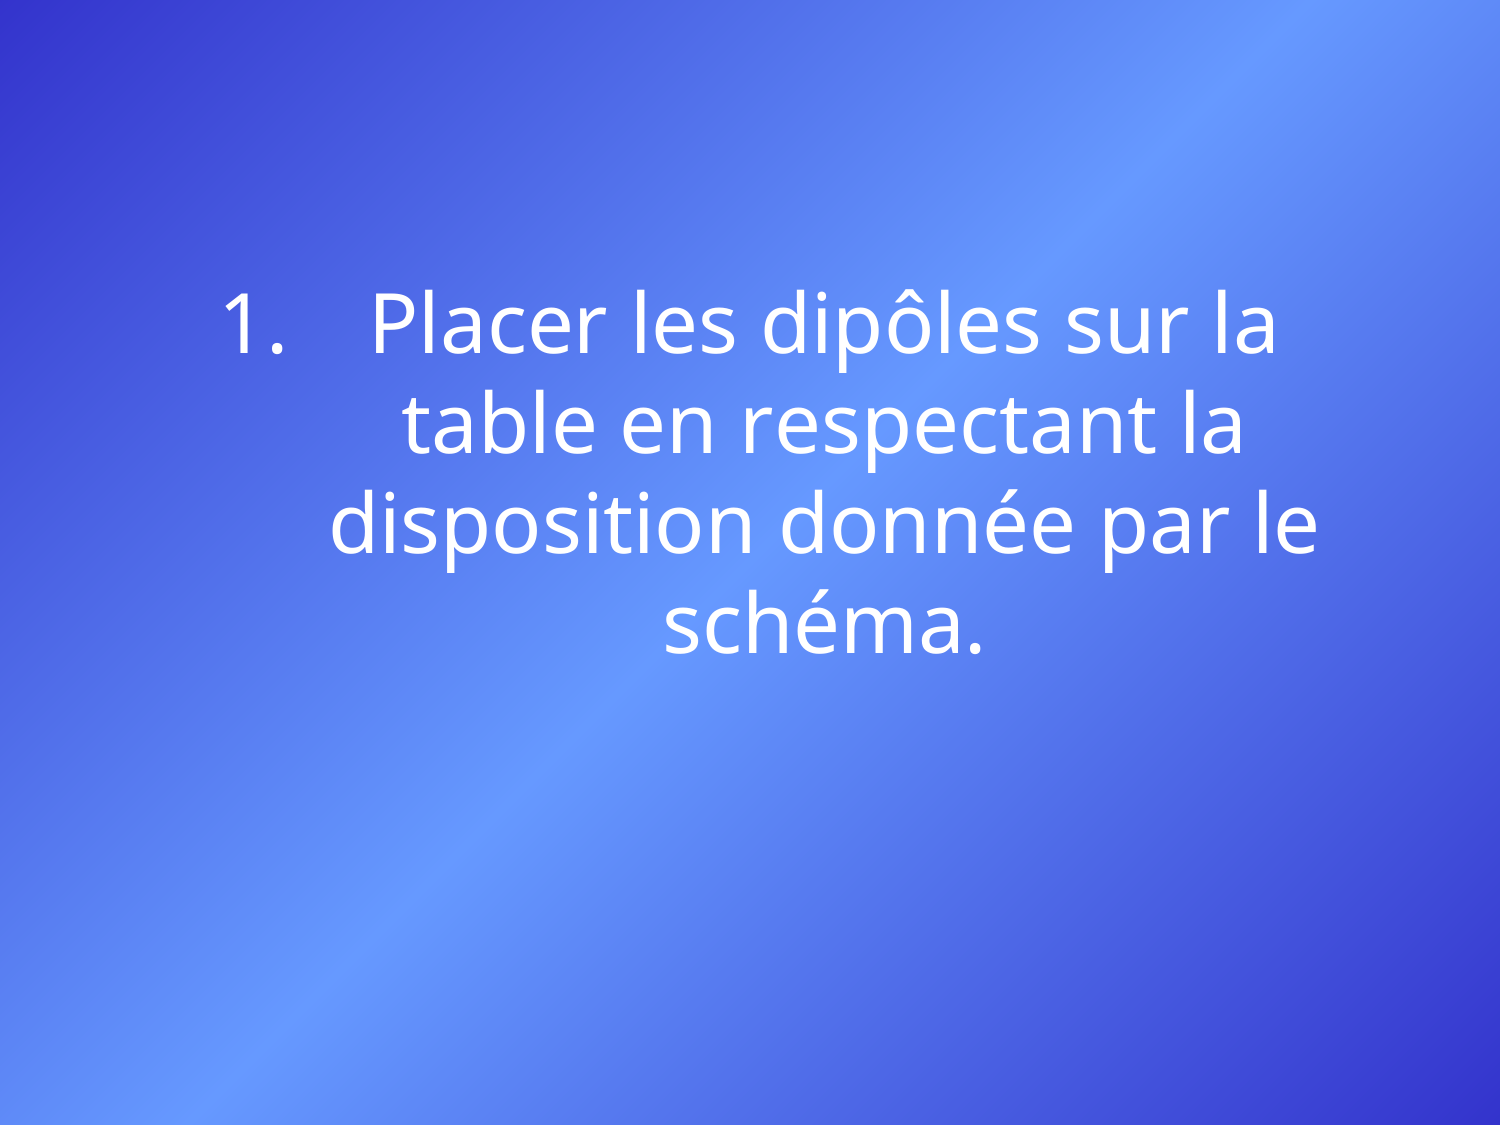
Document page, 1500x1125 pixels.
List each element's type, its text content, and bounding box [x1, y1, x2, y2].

title Placer les dipôles sur la table en respectant la disposition donnée par le schéma. [112, 349, 1388, 591]
